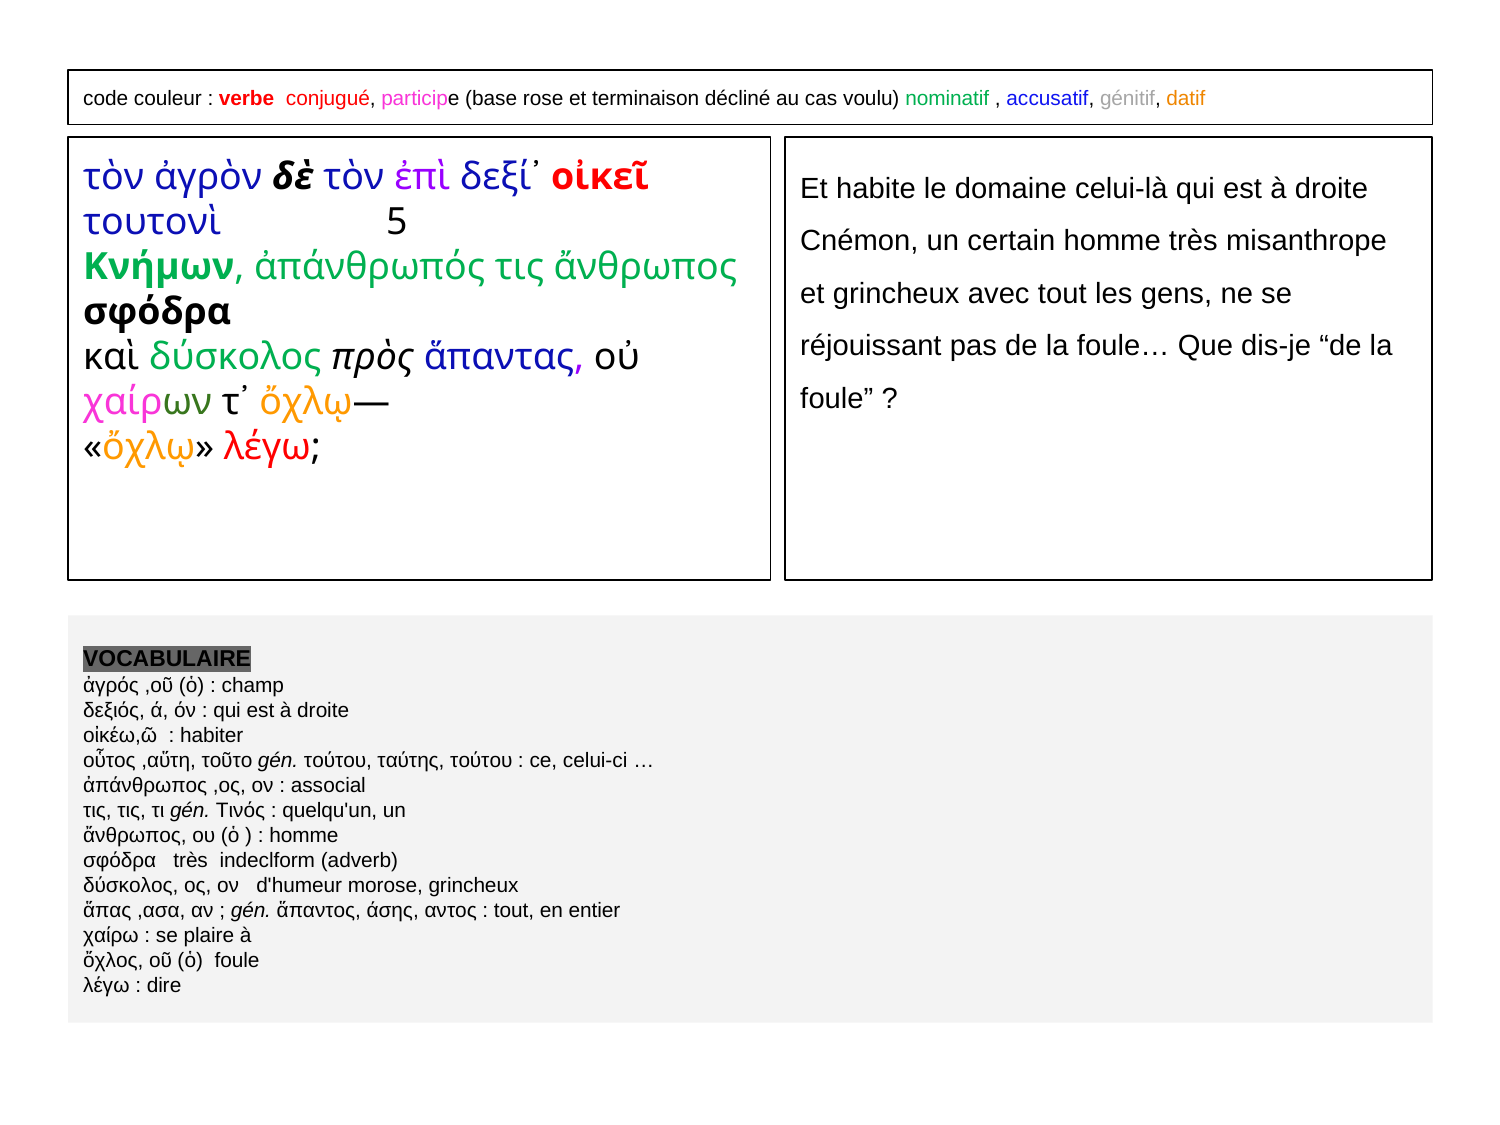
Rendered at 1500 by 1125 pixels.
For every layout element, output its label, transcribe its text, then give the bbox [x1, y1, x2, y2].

text_box τὸν ἀγρὸν δὲ τὸν ἐπὶ δεξί᾽ οἰκεῖ τουτονὶ 5 Κνήμων, ἀπάνθρωπός τις ἄνθρωπος σφόδρα καὶ δύσκολος πρὸς ἅπαντας, οὐ χαίρων τ᾽ ὄχλῳ— «ὄχλῳ» λέγω; [68, 136, 771, 581]
text_box Et habite le domaine celui-là qui est à droite Cnémon, un certain homme très misanthrope et grincheux avec tout les gens, ne se réjouissant pas de la foule… Que dis-je “de la foule” ? [785, 136, 1432, 581]
text_box code couleur : verbe conjugué, participe (base rose et terminaison décliné au cas voulu) nominatif , accusatif, génitif, datif [68, 70, 1433, 125]
text_box VOCABULAIRE ἀγρός ,οῦ (ὁ) : champ δεξιός, ά, όν : qui est à droite οἰκέω,ῶ : habiter οὗτος ,αὕτη, τοῦτο gén. τούτου, ταύτης, τούτου : ce, celui-ci … ἀπάνθρωπος ,ος, ον : associal τις, τις, τι gén. Τινός : quelqu'un, un ἄνθρωπος, ου (ὁ ) : homme σφόδρα très indeclform (adverb) δύσκολος, ος, ον d'humeur morose, grincheux ἅπας ,ασα, αν ; gén. ἅπαντος, άσης, αντος : tout, en entier χαίρω : se plaire à ὄχλος, οῦ (ὁ) foule λέγω : dire [68, 615, 1433, 1023]
